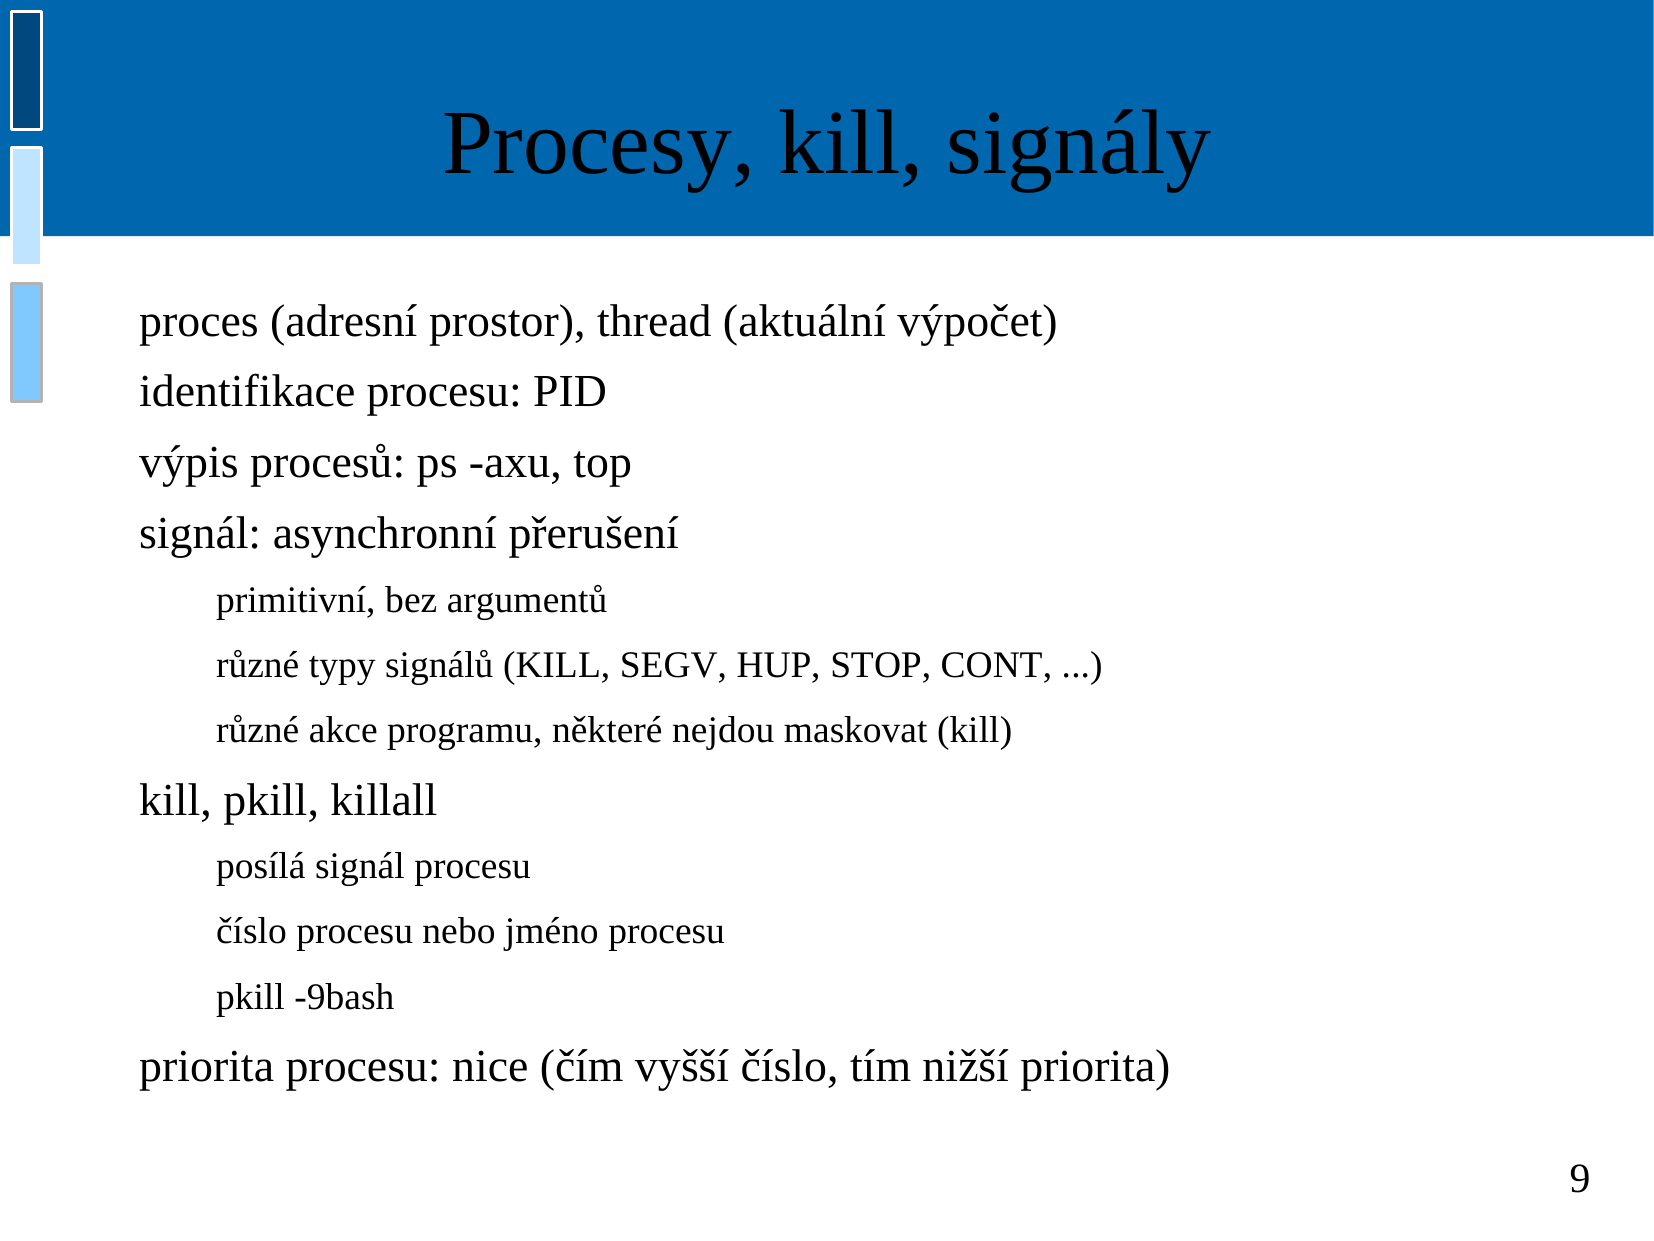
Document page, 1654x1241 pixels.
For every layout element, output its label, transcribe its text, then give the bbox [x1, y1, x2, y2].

list proces (adresní prostor), thread (aktuální výpočet) identifikace procesu: PID výpis procesů: ps -axu, top signál: asynchronní přerušení primitivní, bez argumentů různé typy signálů (KILL, SEGV, HUP, STOP, CONT, ...) různé akce programu, některé nejdou maskovat (kill) kill, pkill, killall posílá signál procesu číslo procesu nebo jméno procesu pkill -9bash priorita procesu: nice (čím vyšší číslo, tím nižší priorita) [121, 295, 1534, 1127]
title Procesy, kill, signály [121, 49, 1534, 237]
